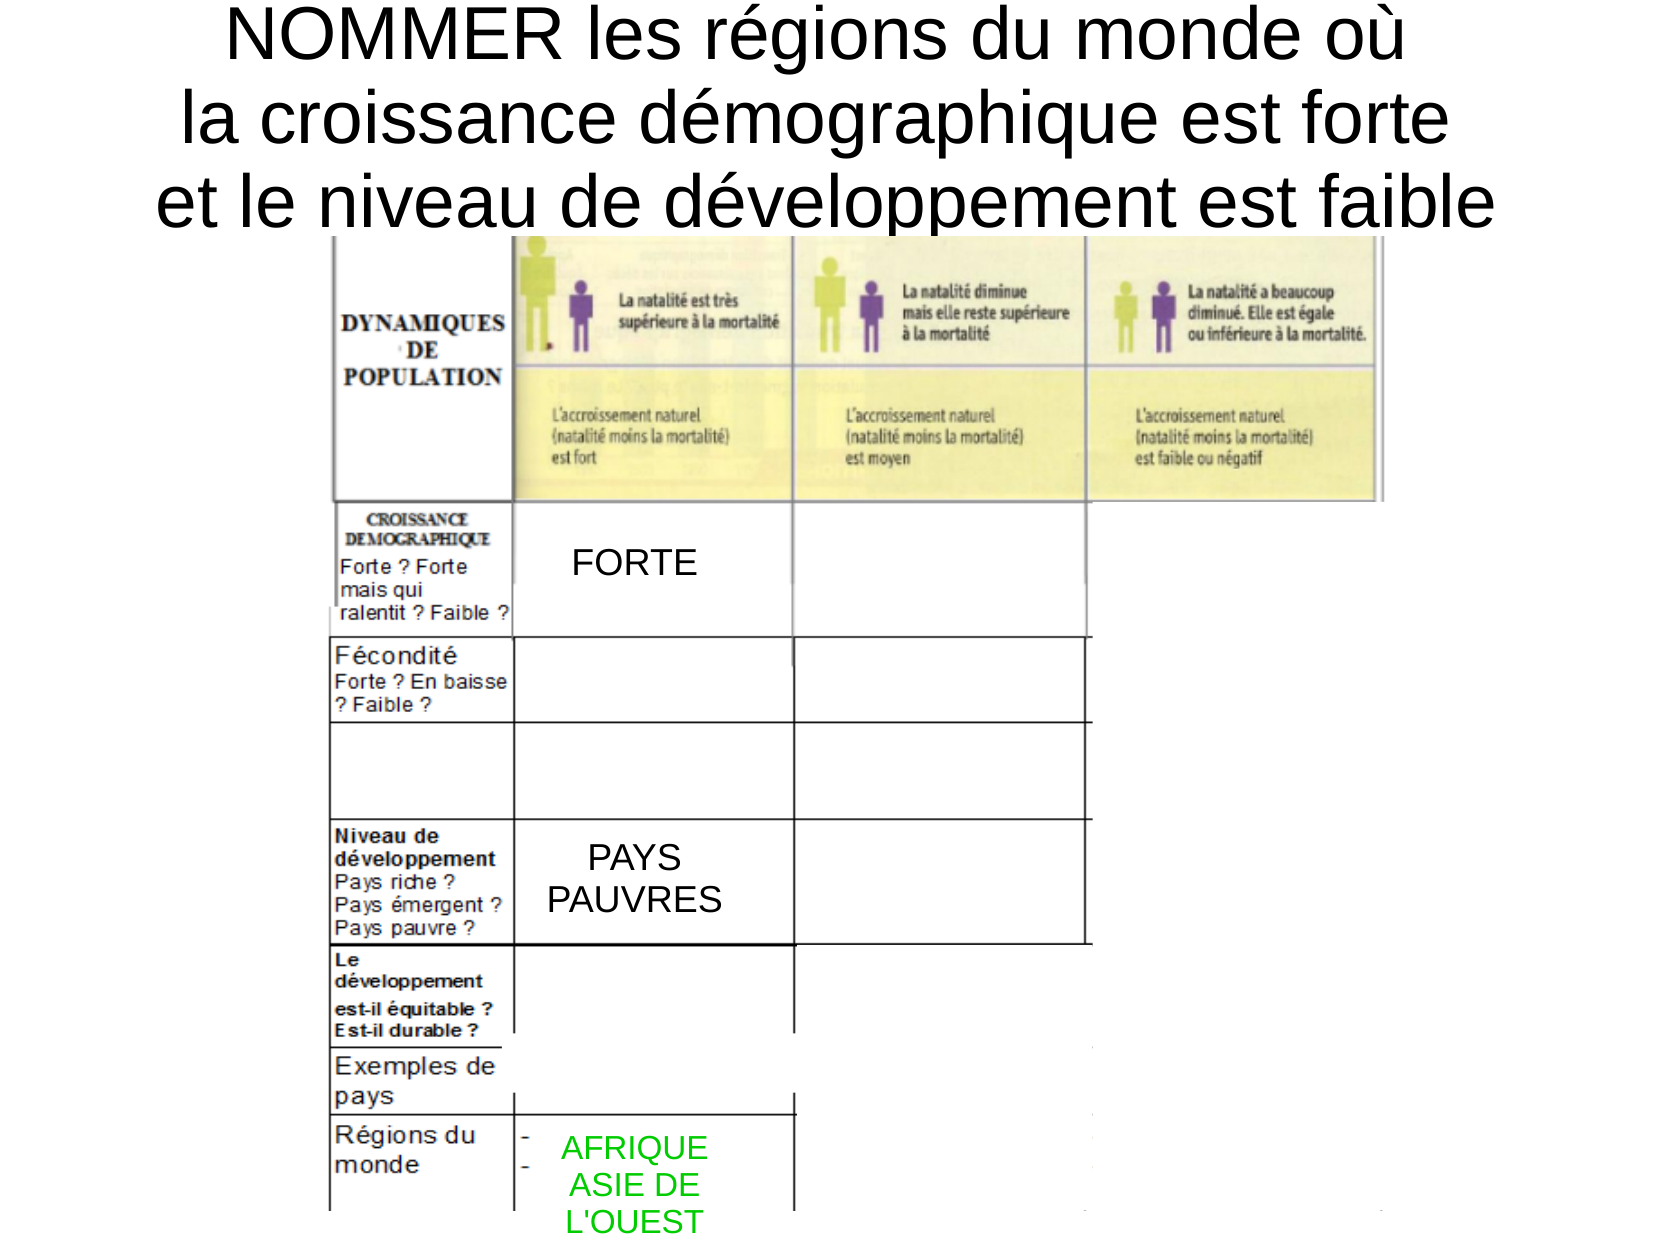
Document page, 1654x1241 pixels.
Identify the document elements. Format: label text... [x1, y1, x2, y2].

picture [324, 236, 1388, 1211]
text_box [501, 501, 1388, 1211]
text_box PAYS PAUVRES [501, 828, 768, 928]
text_box FORTE [501, 533, 768, 591]
text_box AFRIQUE ASIE DE L'OUEST [501, 1122, 768, 1241]
title NOMMER les régions du monde où la croissance démographique est forte et le niveau de développement est faible [0, 0, 1654, 244]
